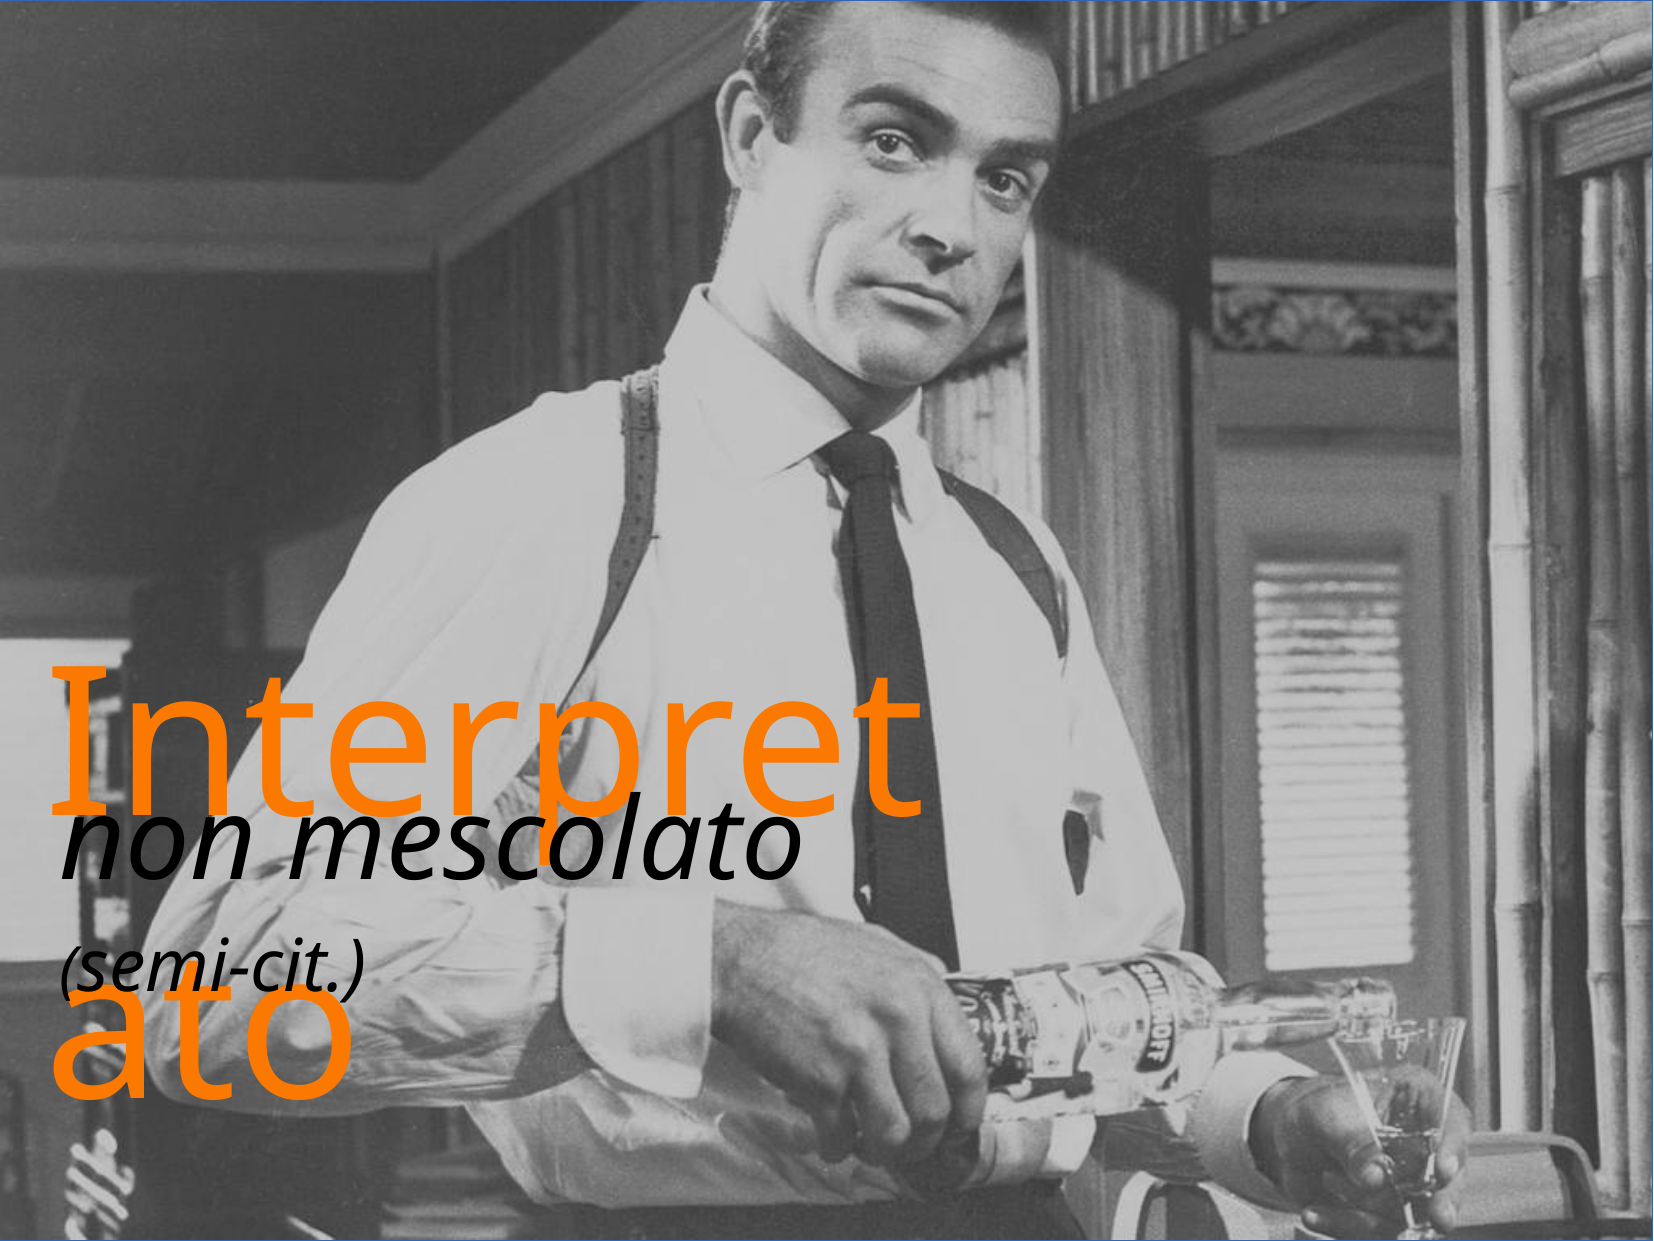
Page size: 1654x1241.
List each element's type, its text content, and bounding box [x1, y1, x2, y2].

text_box non mescolato (semi-cit.) [45, 750, 991, 908]
text_box [0, 0, 1653, 1241]
text_box Interpretato [30, 585, 991, 1241]
